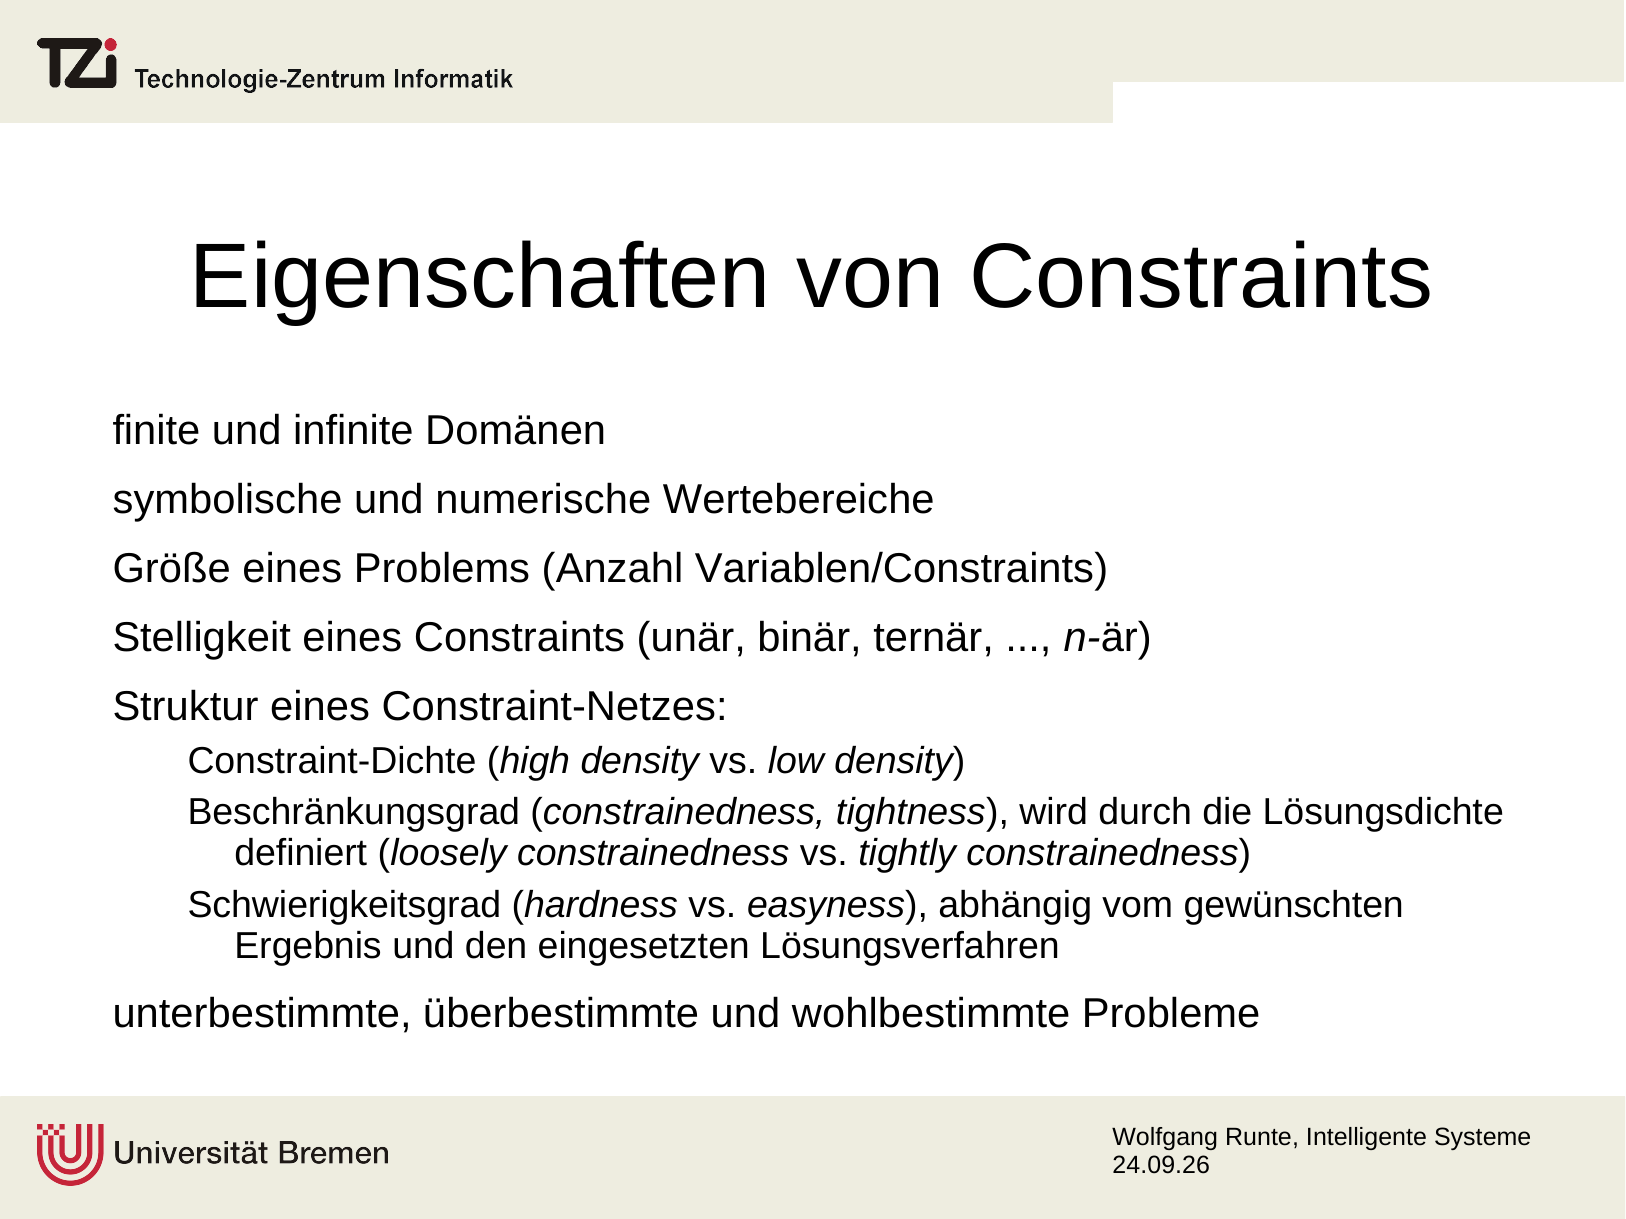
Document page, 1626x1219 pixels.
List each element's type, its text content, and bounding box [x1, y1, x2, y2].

picture [37, 1124, 388, 1186]
list finite und infinite Domänen symbolische und numerische Wertebereiche Größe eines Problems (Anzahl Variablen/Constraints) Stelligkeit eines Constraints (unär, binär, ternär, ..., n-är) Struktur eines Constraint-Netzes: Constraint-Dichte (high density vs. low density) Beschränkungsgrad (constrainedness, tightness), wird durch die Lösungsdichte definiert (loosely constrainedness vs. tightly constrainedness) Schwierigkeitsgrad (hardness vs. easyness), abhängig vom gewünschten Ergebnis und den eingesetzten Lösungsverfahren unterbestimmte, überbestimmte und wohlbestimmte Probleme [112, 407, 1513, 1070]
title Eigenschaften von Constraints [112, 162, 1513, 393]
picture [37, 38, 513, 93]
